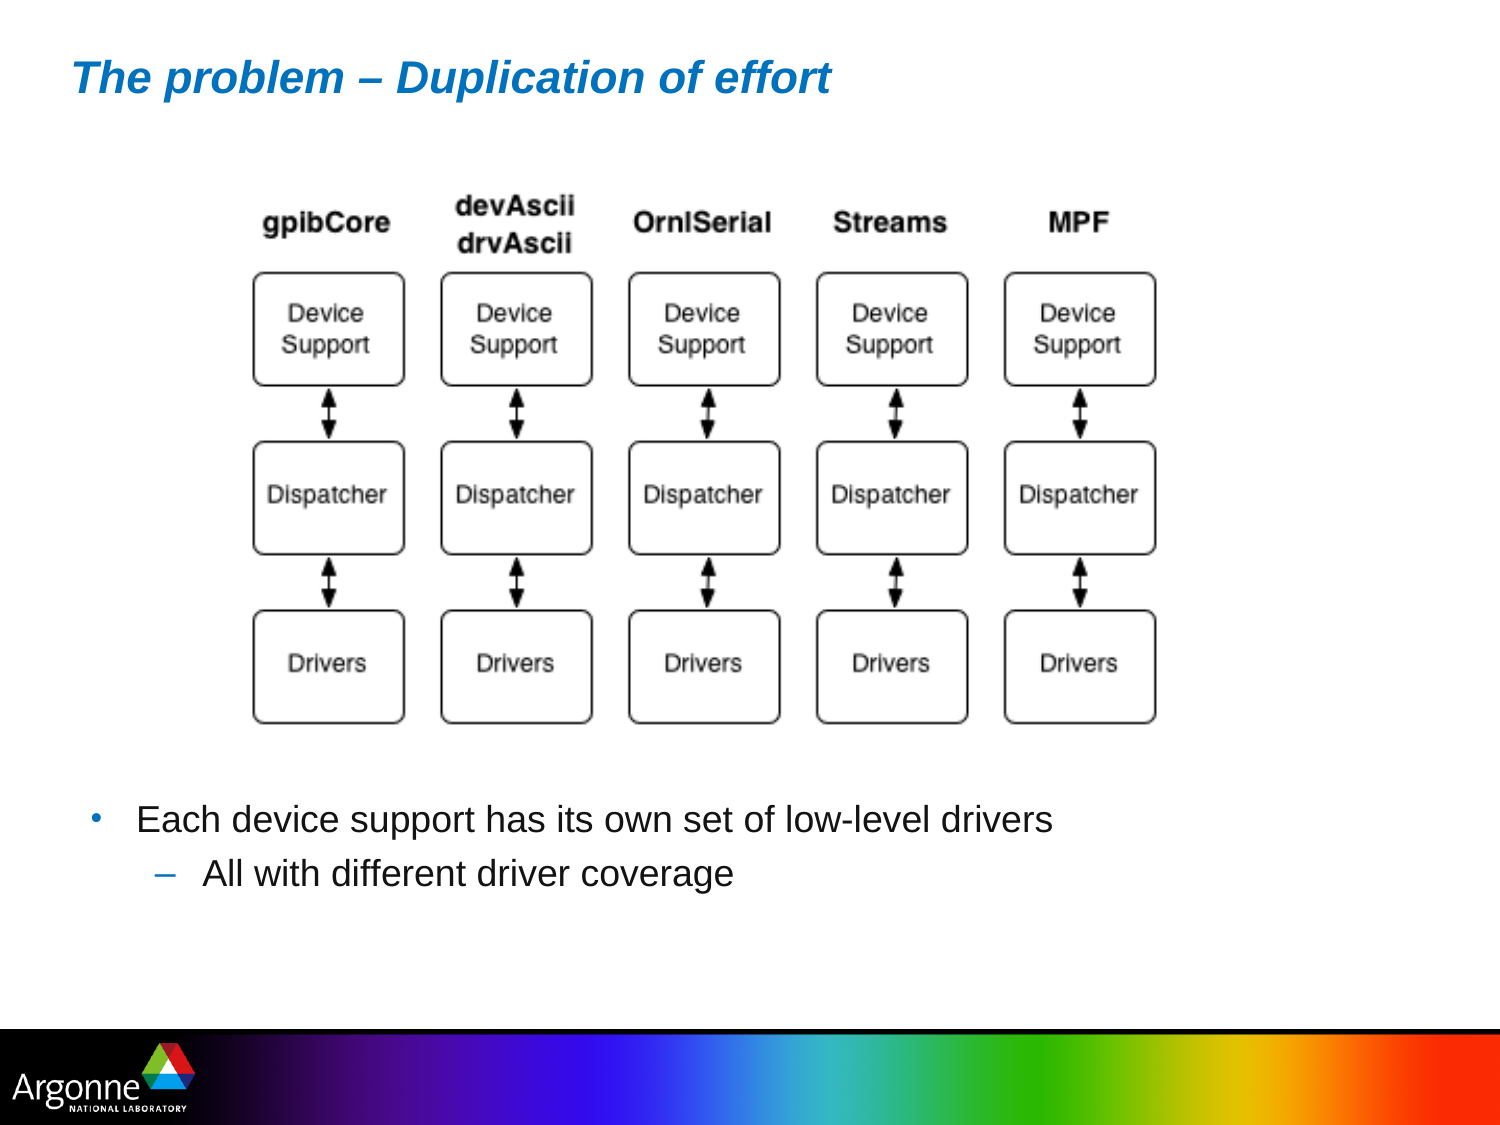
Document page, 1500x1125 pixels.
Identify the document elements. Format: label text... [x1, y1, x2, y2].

title The problem – Duplication of effort [55, 54, 1361, 112]
text_box Each device support has its own set of low-level drivers All with different driver coverage [75, 787, 1419, 903]
picture [224, 187, 1184, 734]
picture [0, 1029, 1500, 1125]
